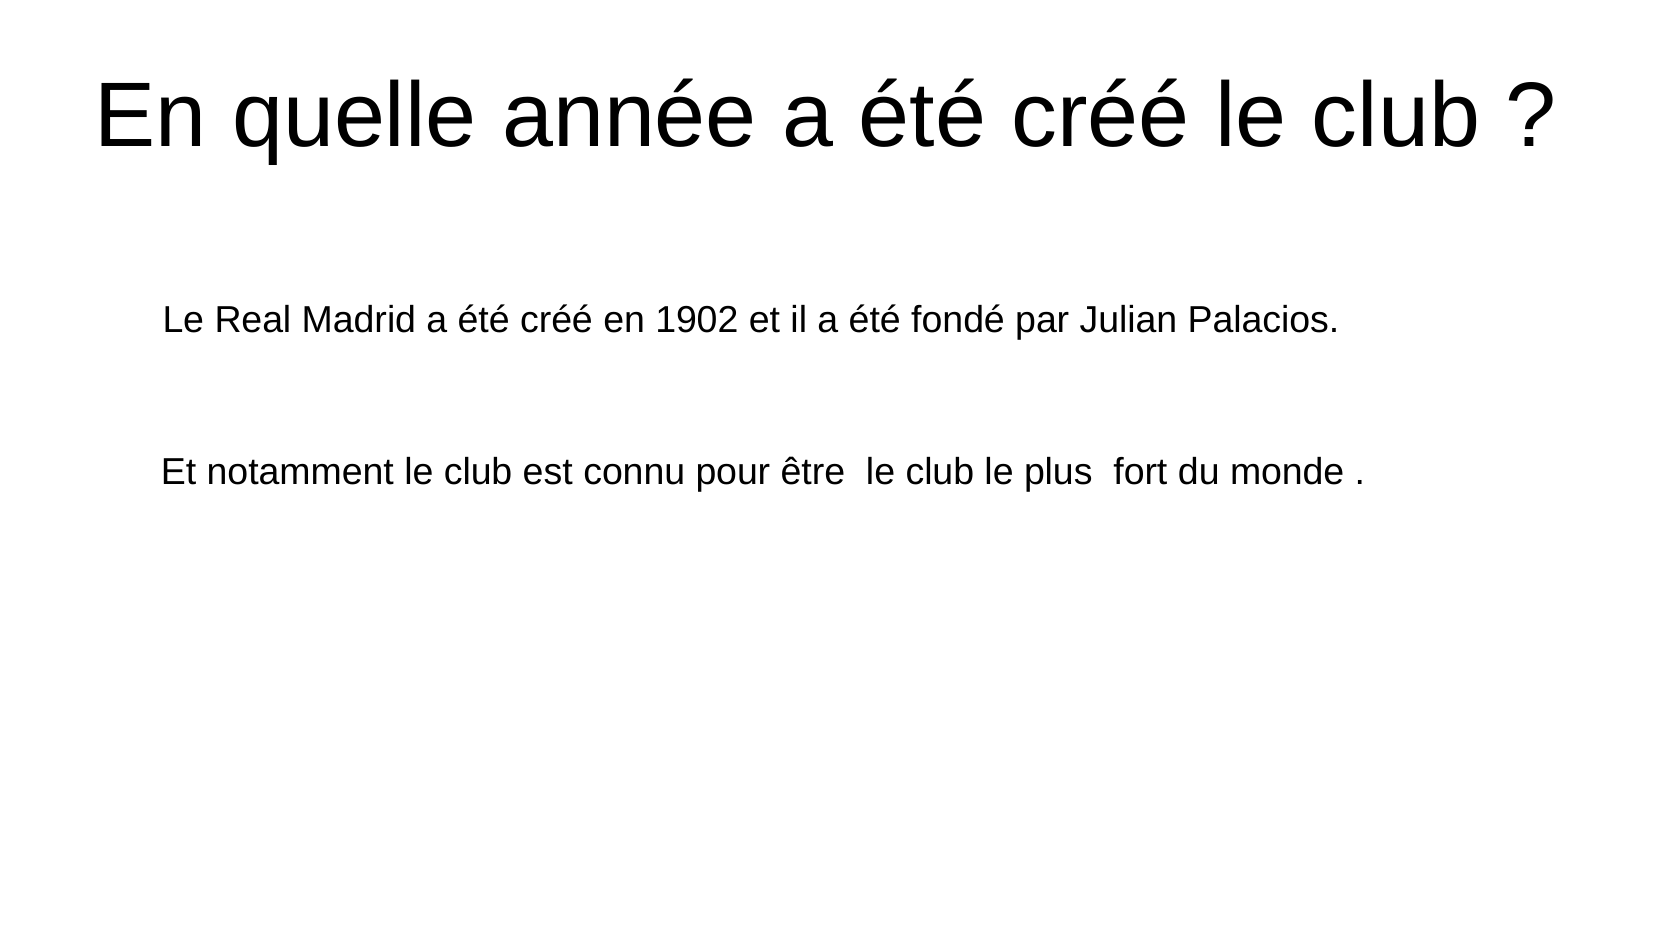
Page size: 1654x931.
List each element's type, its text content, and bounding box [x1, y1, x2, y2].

text_box Et notamment le club est connu pour être le club le plus fort du monde . [146, 442, 1381, 542]
title En quelle année a été créé le club ? [82, 37, 1571, 193]
text_box Le Real Madrid a été créé en 1902 et il a été fondé par Julian Palacios. [147, 290, 1380, 348]
